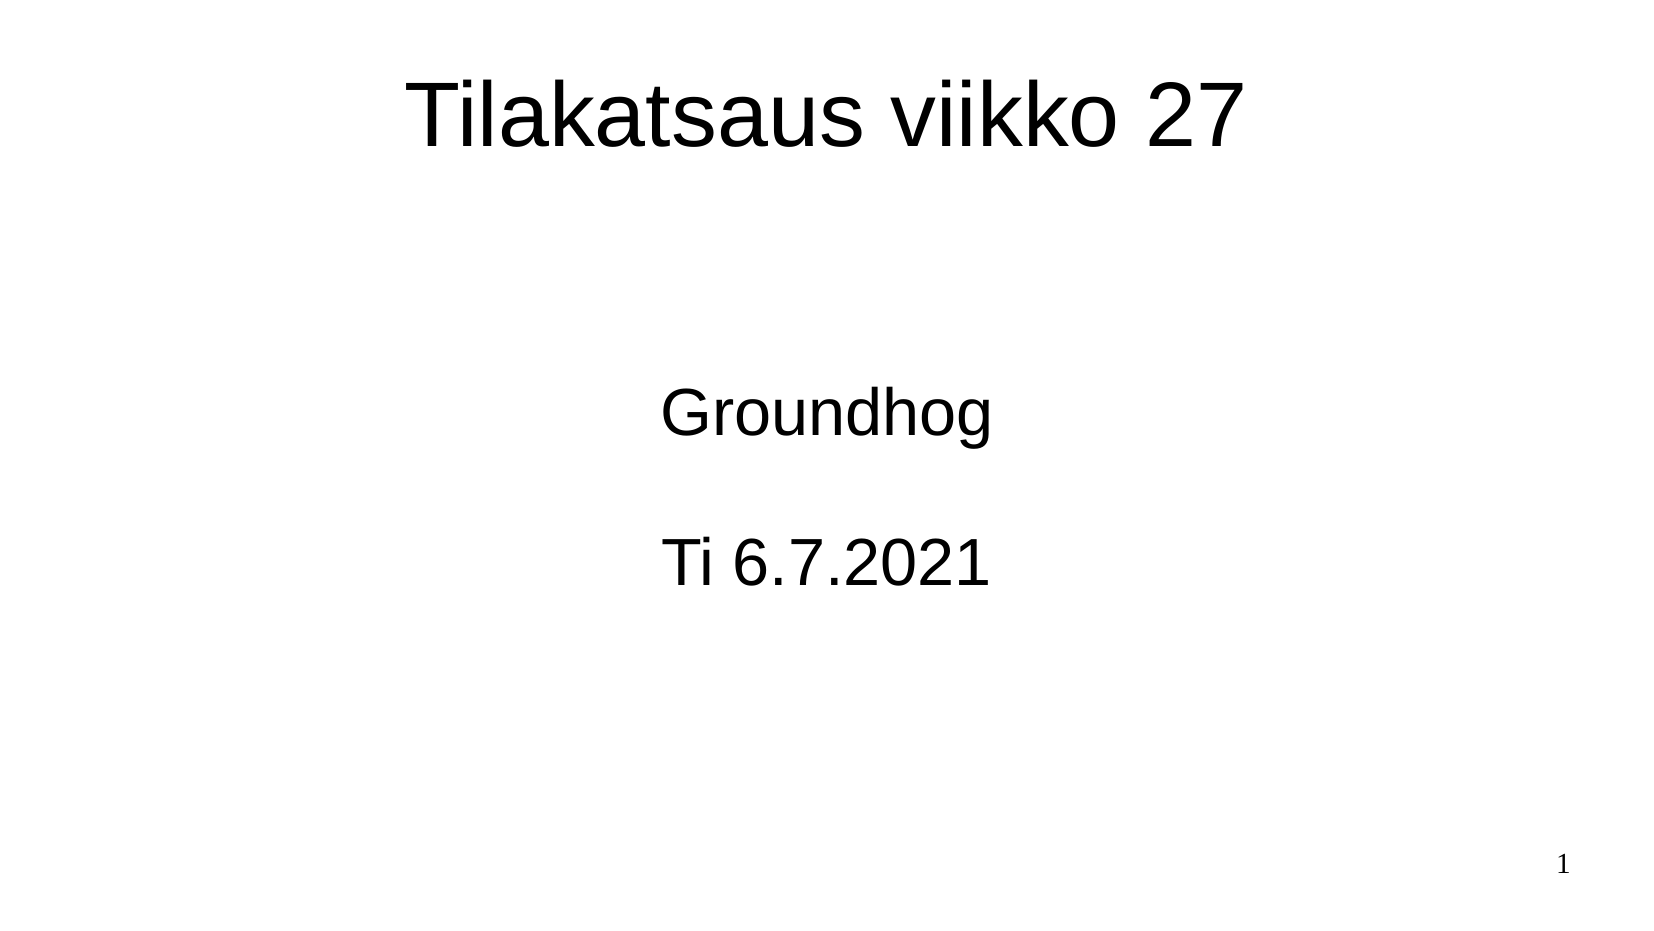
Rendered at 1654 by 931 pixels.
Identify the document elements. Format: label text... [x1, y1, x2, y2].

subtitle Groundhog Ti 6.7.2021 [82, 217, 1571, 758]
title Tilakatsaus viikko 27 [82, 37, 1571, 193]
